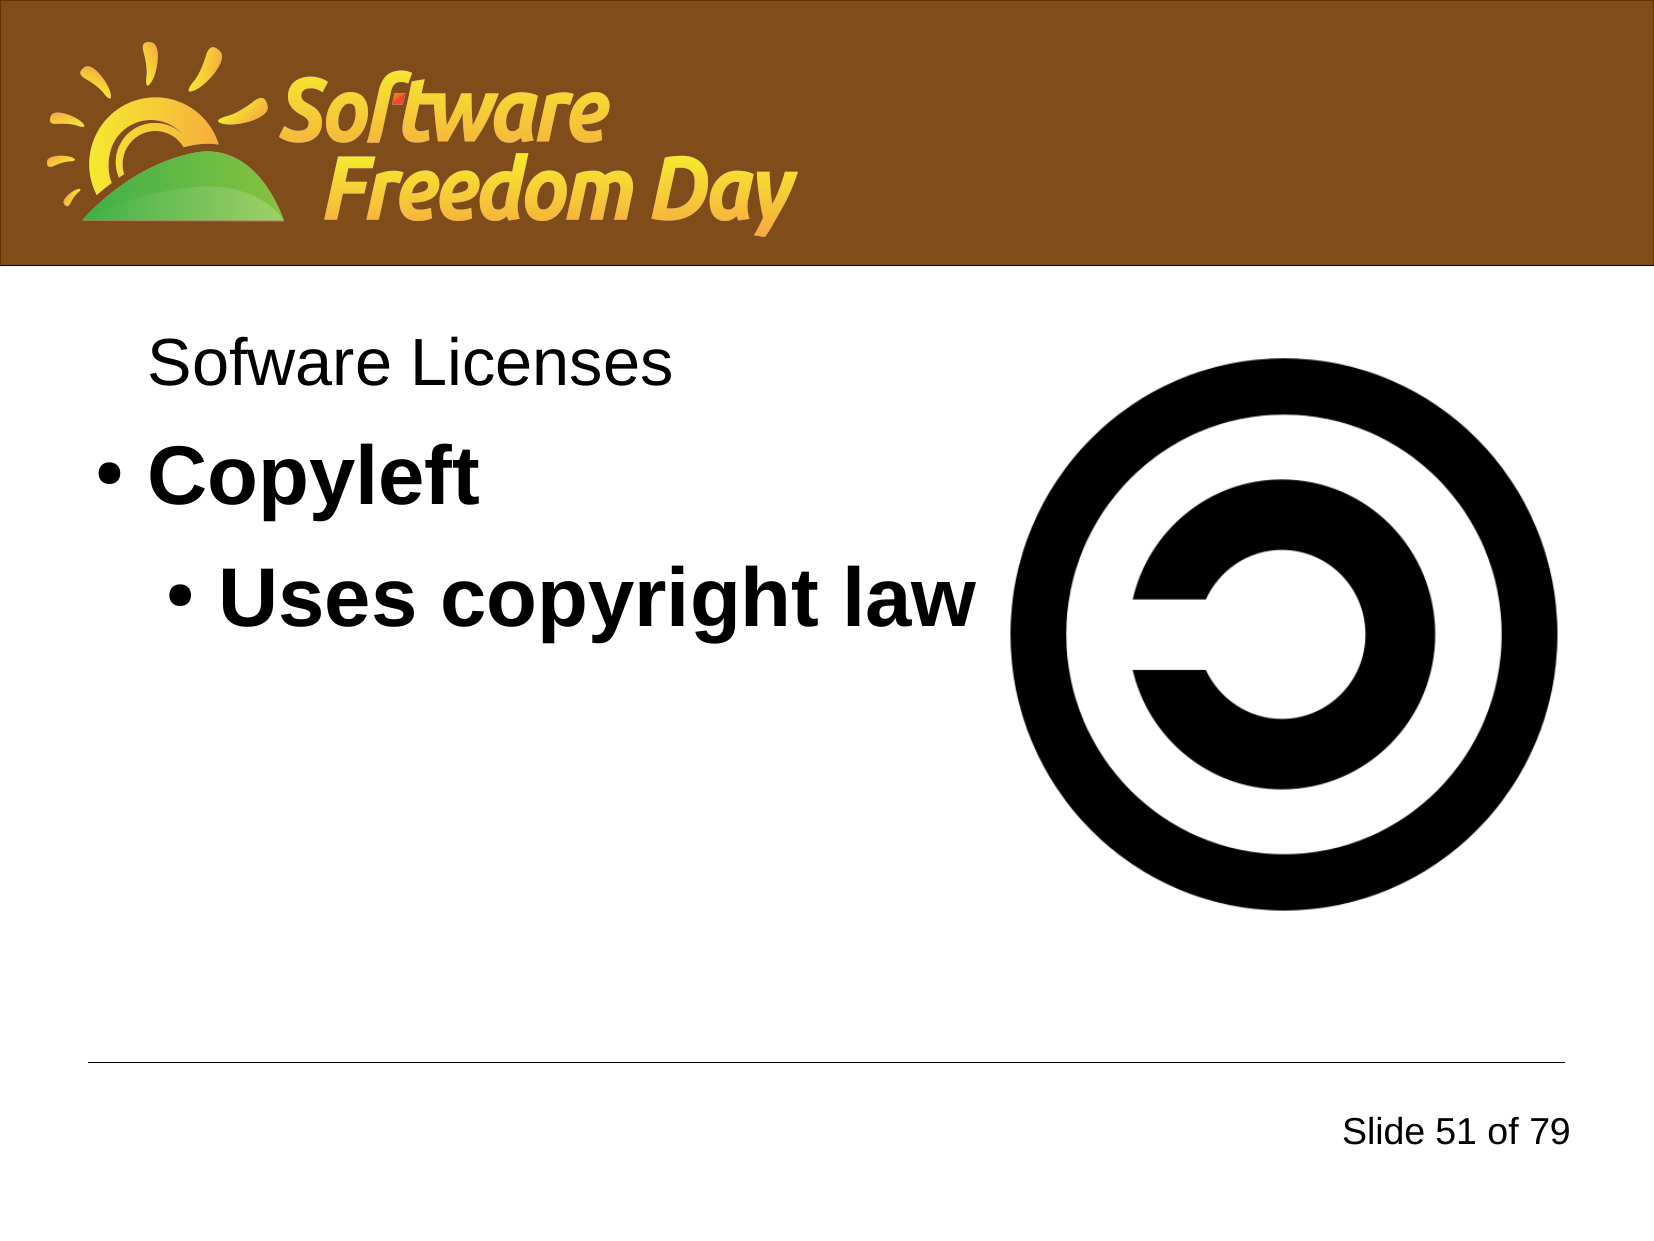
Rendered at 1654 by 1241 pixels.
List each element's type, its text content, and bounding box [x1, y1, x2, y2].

list Sofware Licenses Copyleft Uses copyright law [76, 324, 1004, 1045]
picture [47, 42, 798, 237]
picture [1003, 354, 1565, 916]
